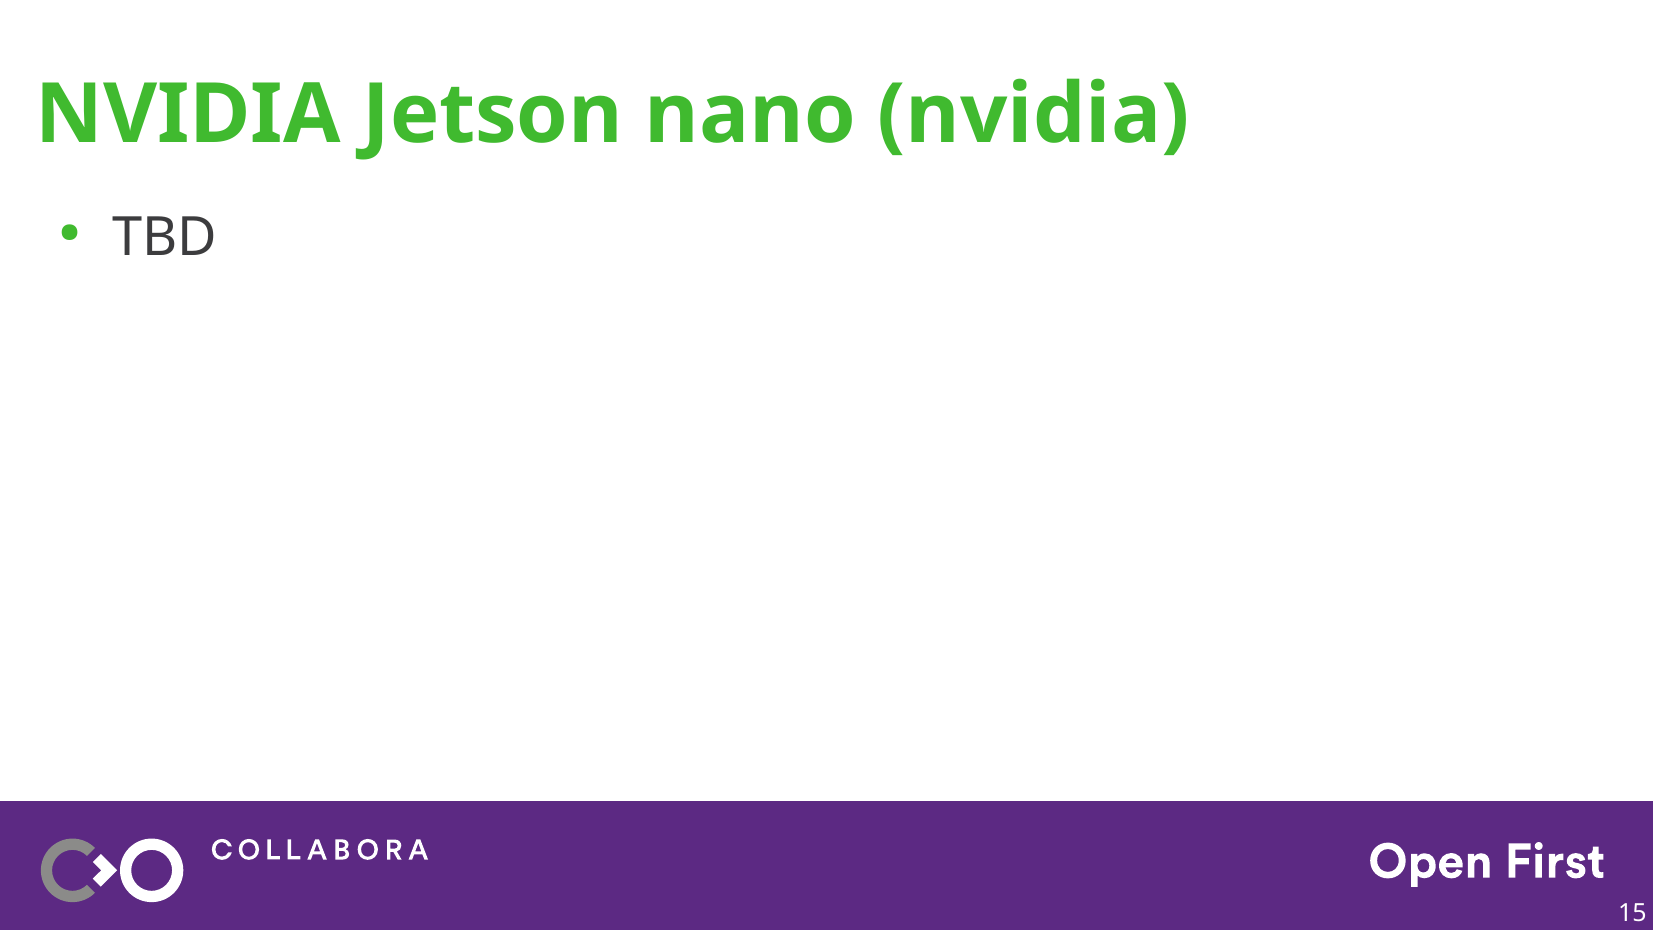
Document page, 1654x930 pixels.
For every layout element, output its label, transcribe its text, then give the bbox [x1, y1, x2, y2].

title NVIDIA Jetson nano (nvidia) [35, 61, 1608, 159]
list TBD [41, 160, 1613, 804]
